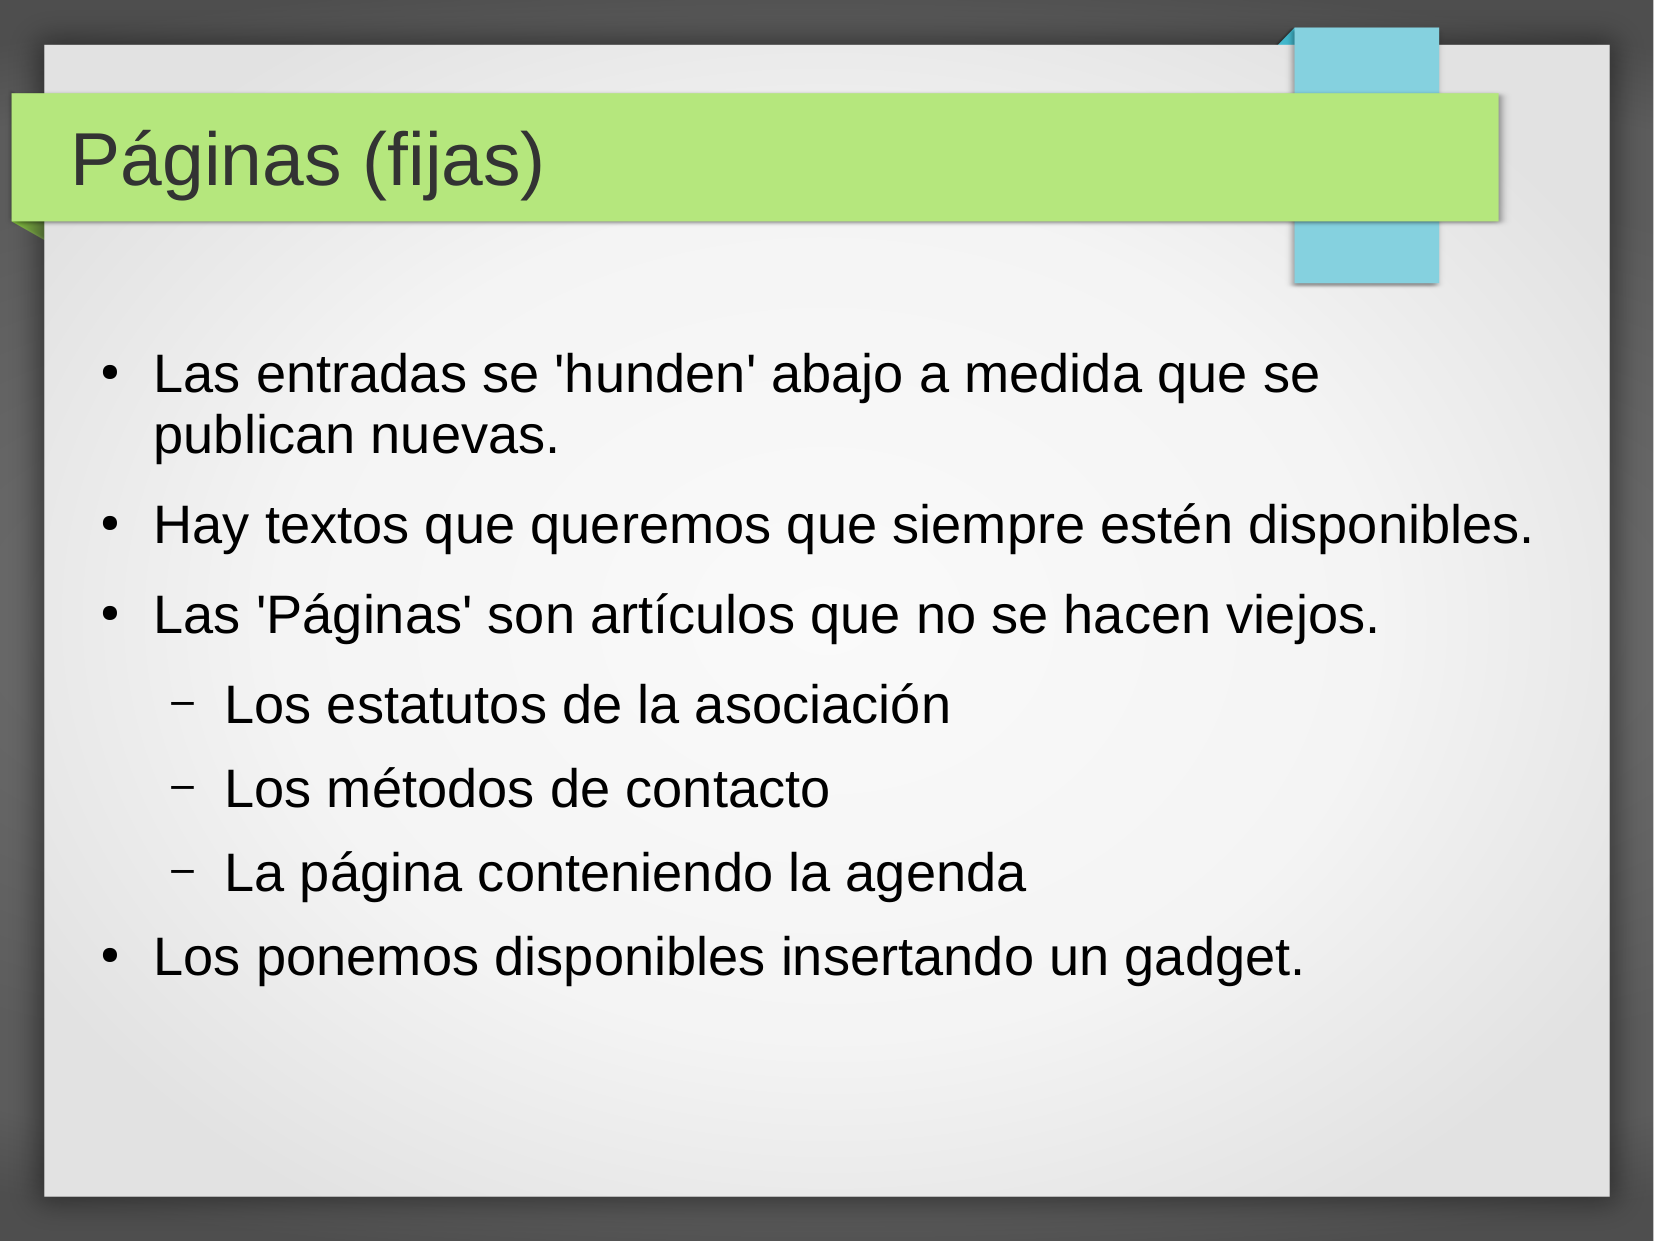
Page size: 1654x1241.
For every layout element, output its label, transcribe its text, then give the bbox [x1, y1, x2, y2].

picture [0, 0, 1654, 1241]
title Páginas (fijas) [70, 106, 1229, 213]
list Las entradas se 'hunden' abajo a medida que se publican nuevas. Hay textos que queremos que siempre estén disponibles. Las 'Páginas' son artículos que no se hacen viejos. Los estatutos de la asociación Los métodos de contacto La página conteniendo la agenda Los ponemos disponibles insertando un gadget. [82, 343, 1538, 1063]
